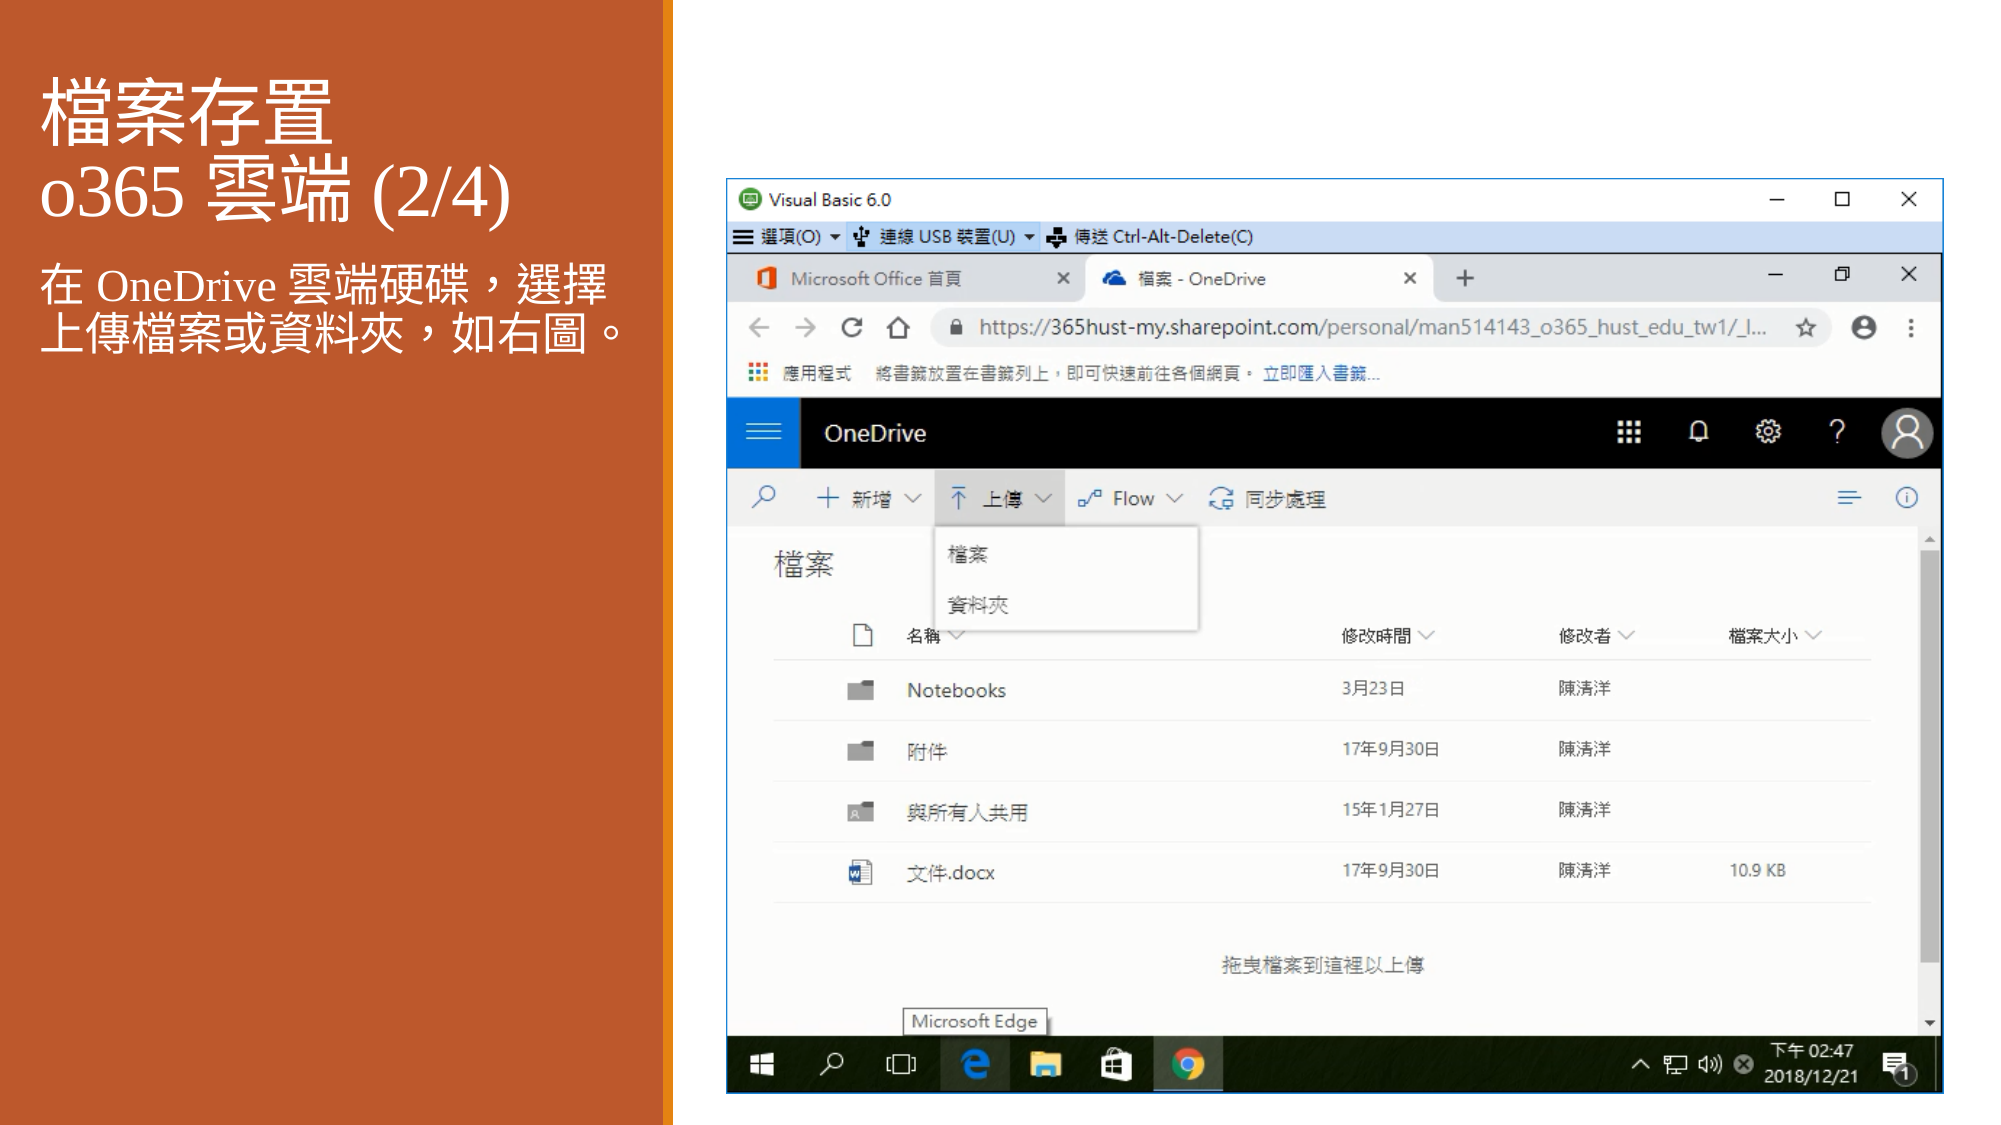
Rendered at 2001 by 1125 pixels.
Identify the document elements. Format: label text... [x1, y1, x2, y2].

list 在OneDrive雲端硬碟，選擇上傳檔案或資料夾，如右圖。 [24, 254, 638, 1094]
title 檔案存置 o365雲端(2/4) [24, 49, 652, 240]
picture [726, 178, 1944, 1094]
